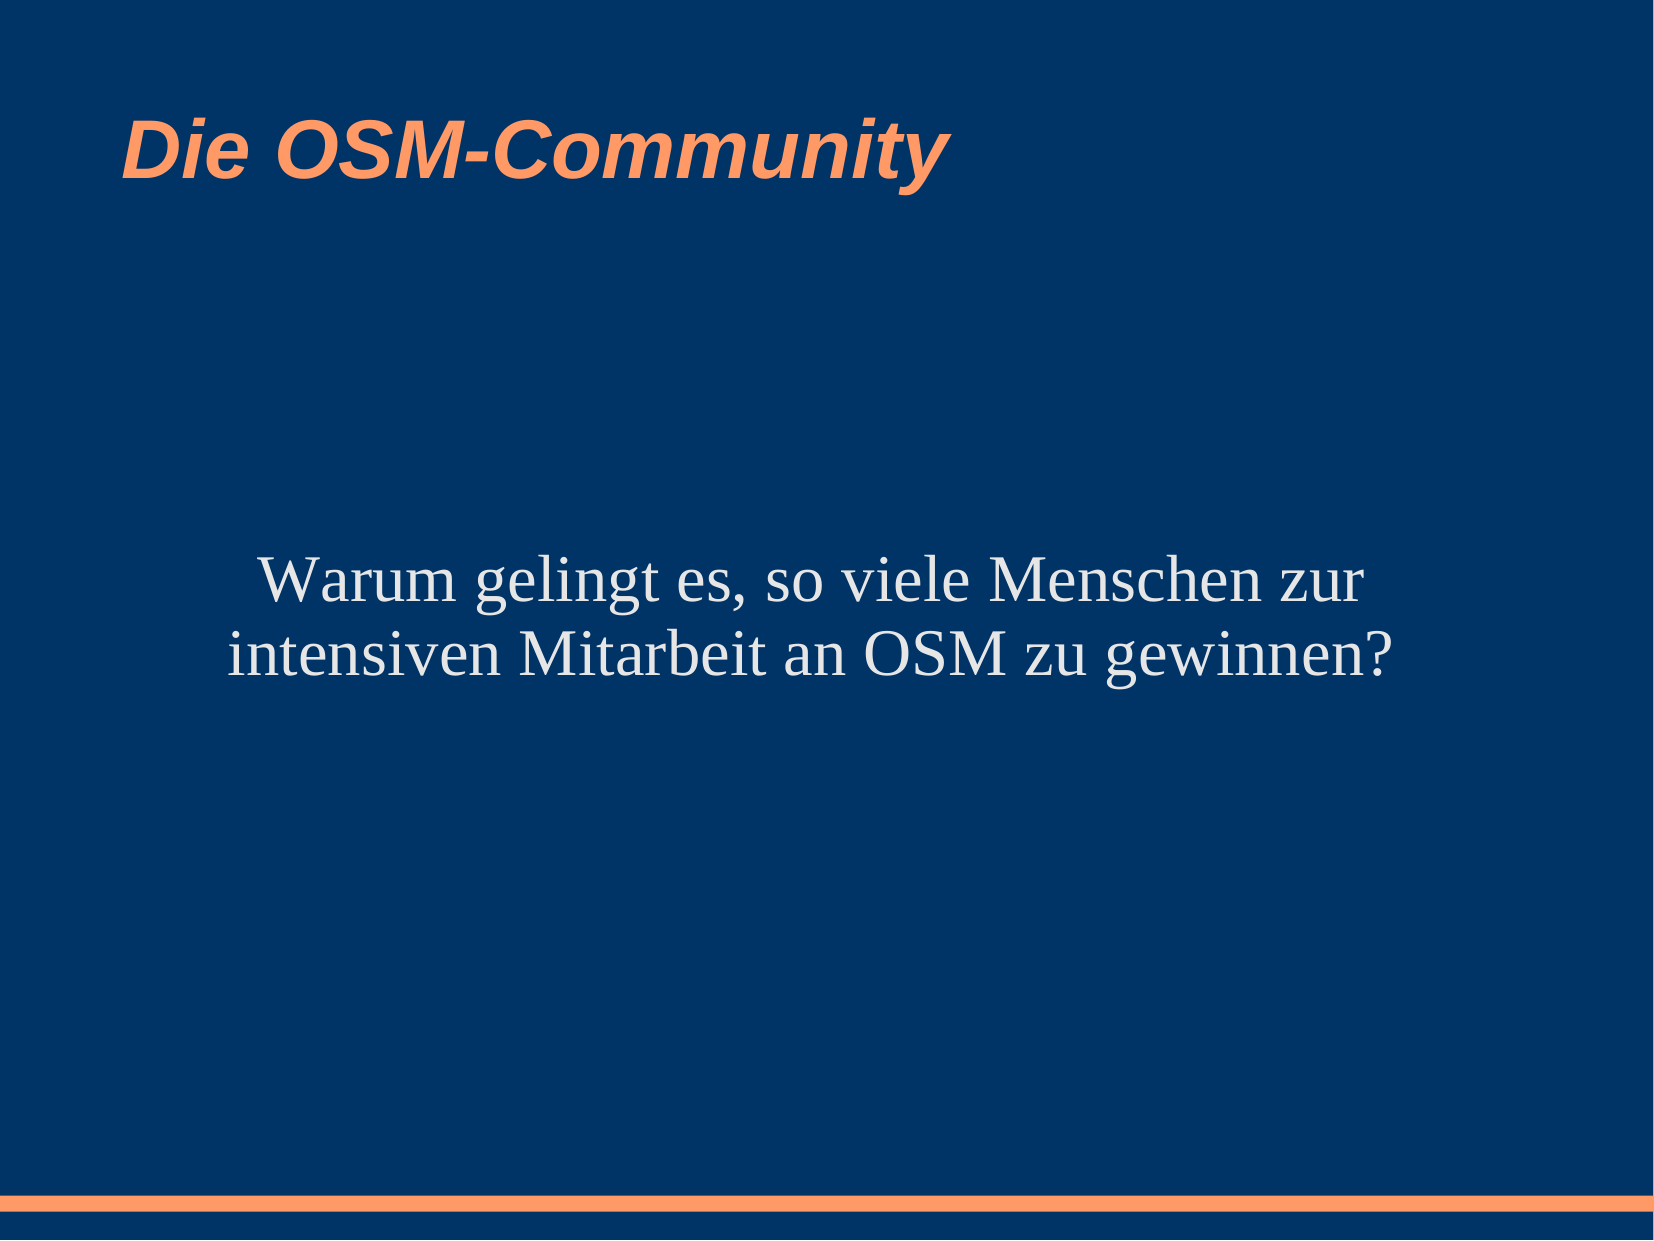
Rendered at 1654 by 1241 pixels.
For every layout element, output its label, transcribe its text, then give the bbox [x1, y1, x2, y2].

title Die OSM-Community [121, 46, 1534, 254]
subtitle Warum gelingt es, so viele Menschen zur intensiven Mitarbeit an OSM zu gewinnen? [206, 322, 1418, 1133]
